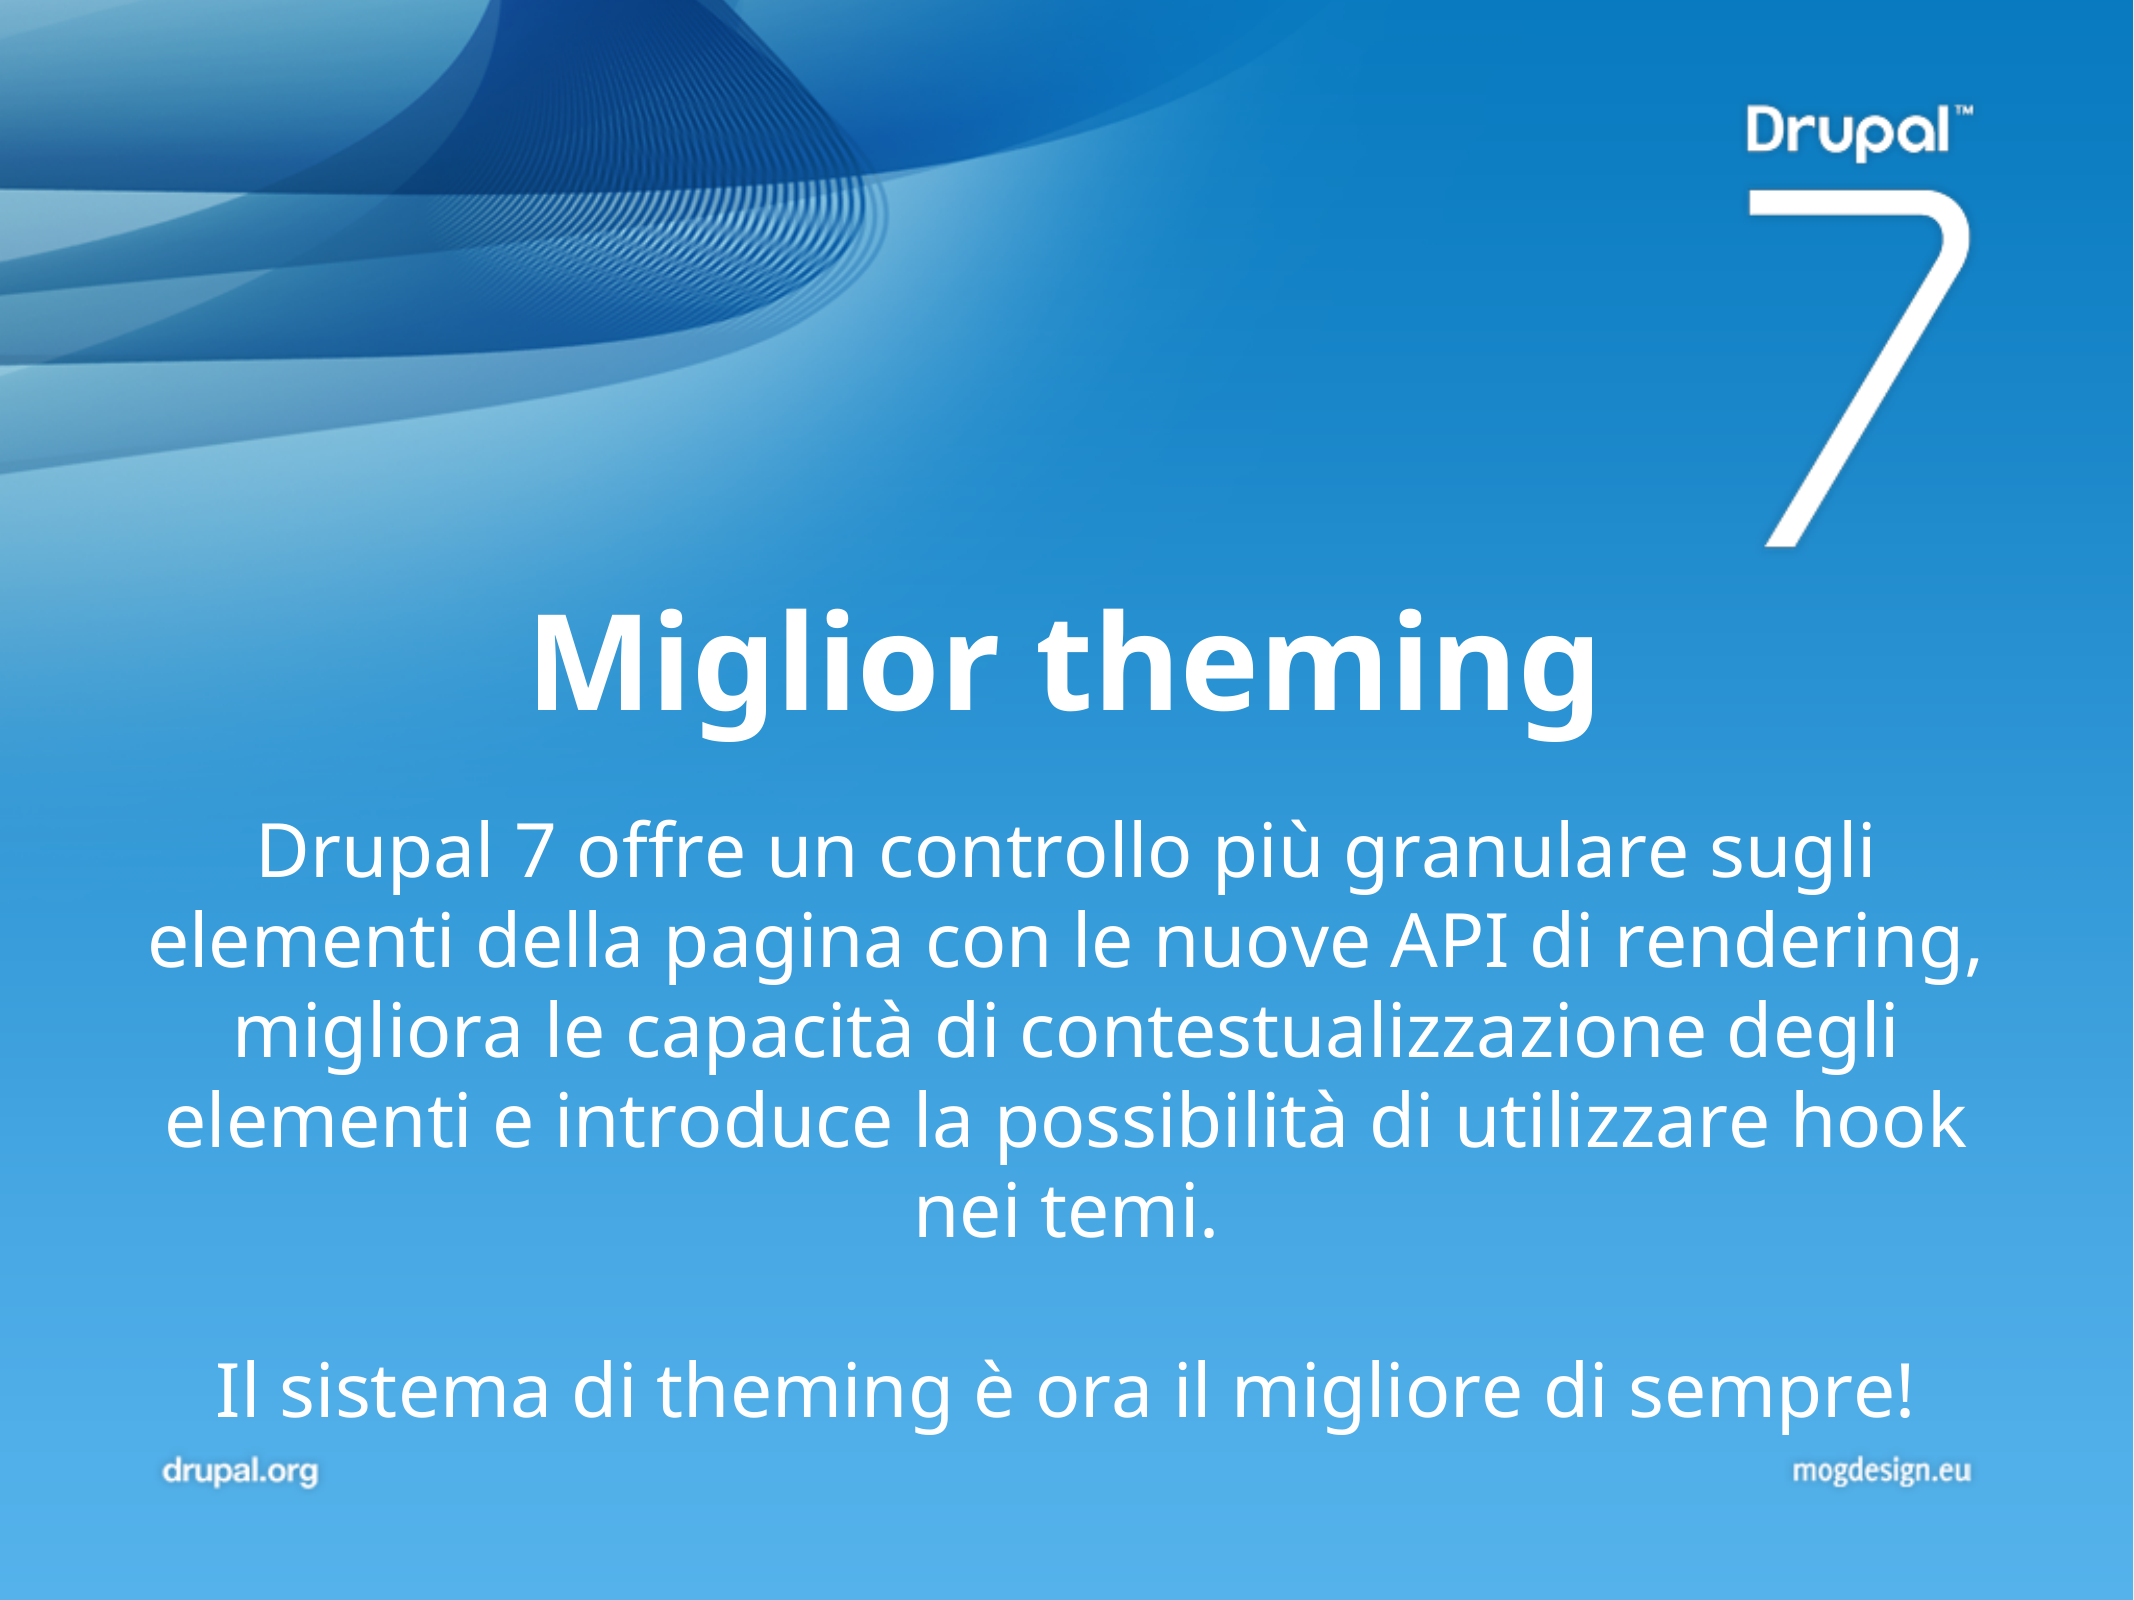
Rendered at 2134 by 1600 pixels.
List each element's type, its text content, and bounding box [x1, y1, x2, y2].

list Drupal 7 offre un controllo più granulare sugli elementi della pagina con le nuove API di rendering, migliora le capacità di contestualizzazione degli elementi e introduce la possibilità di utilizzare hook nei temi. Il sistema di theming è ora il migliore di sempre! [108, 793, 2026, 1600]
title Miglior theming [106, 137, 2023, 746]
picture [0, 0, 2134, 1600]
